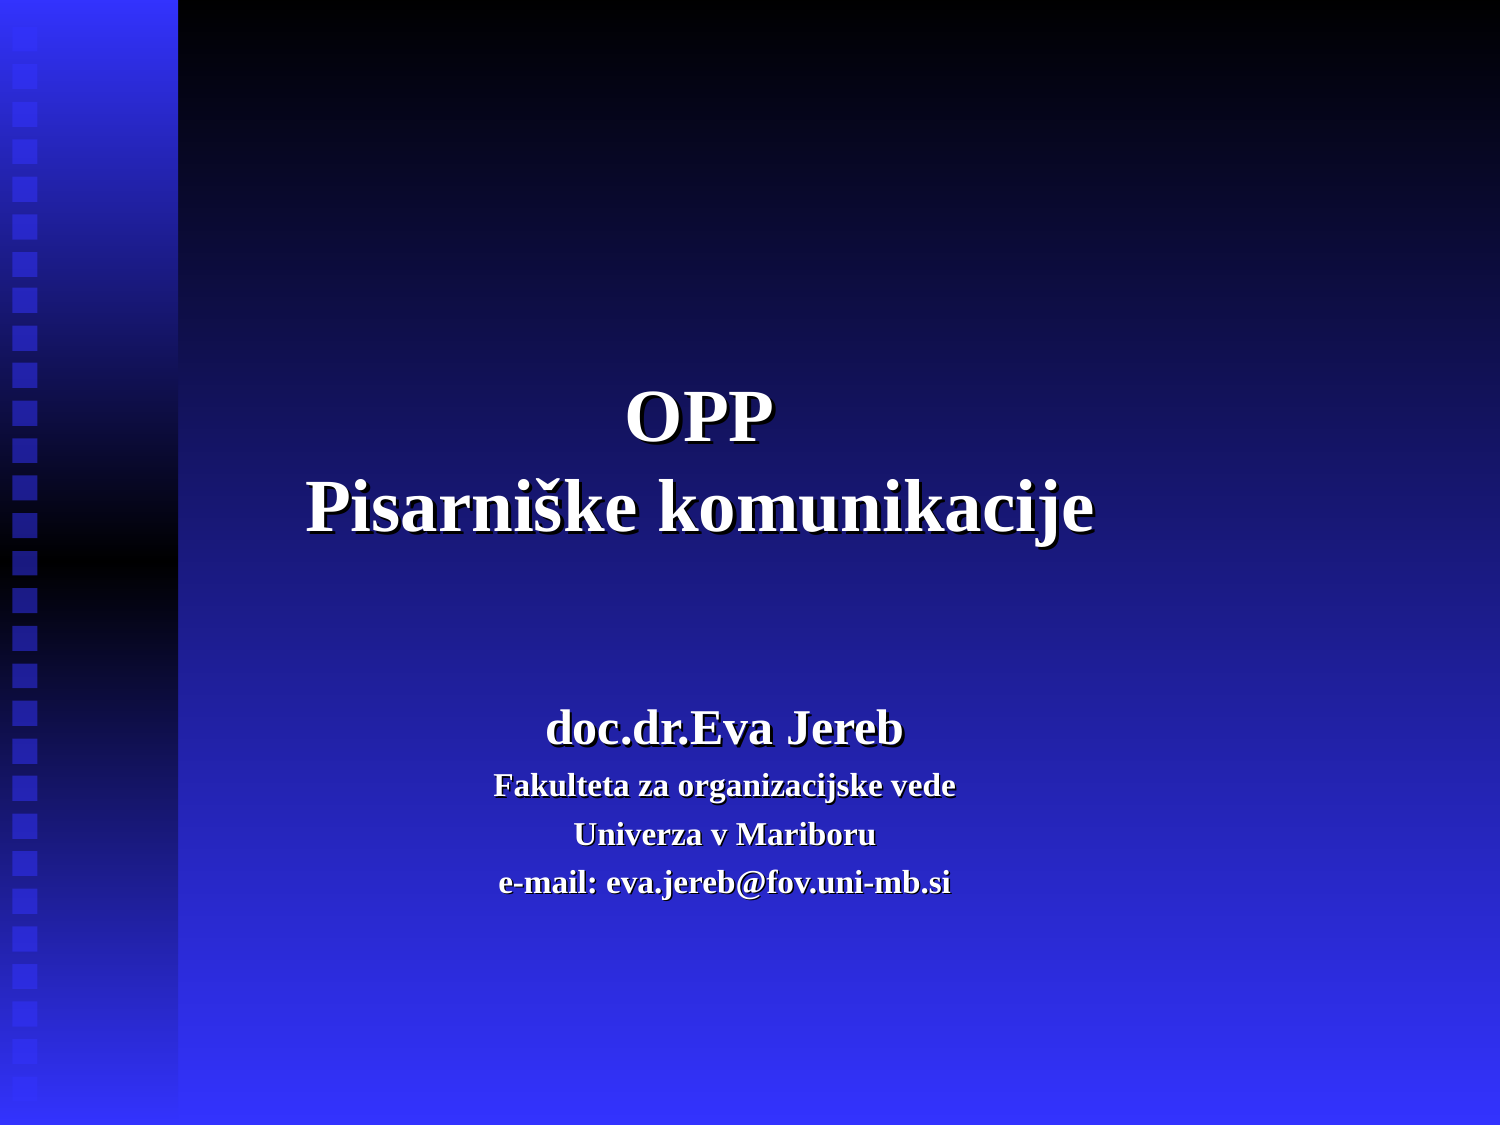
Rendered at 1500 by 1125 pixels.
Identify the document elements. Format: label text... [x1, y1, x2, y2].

title OPP Pisarniške komunikacije [49, 299, 1350, 613]
subtitle doc.dr.Eva Jereb Fakulteta za organizacijske vede Univerza v Mariboru e-mail: eva.jereb@fov.uni-mb.si [200, 687, 1251, 976]
